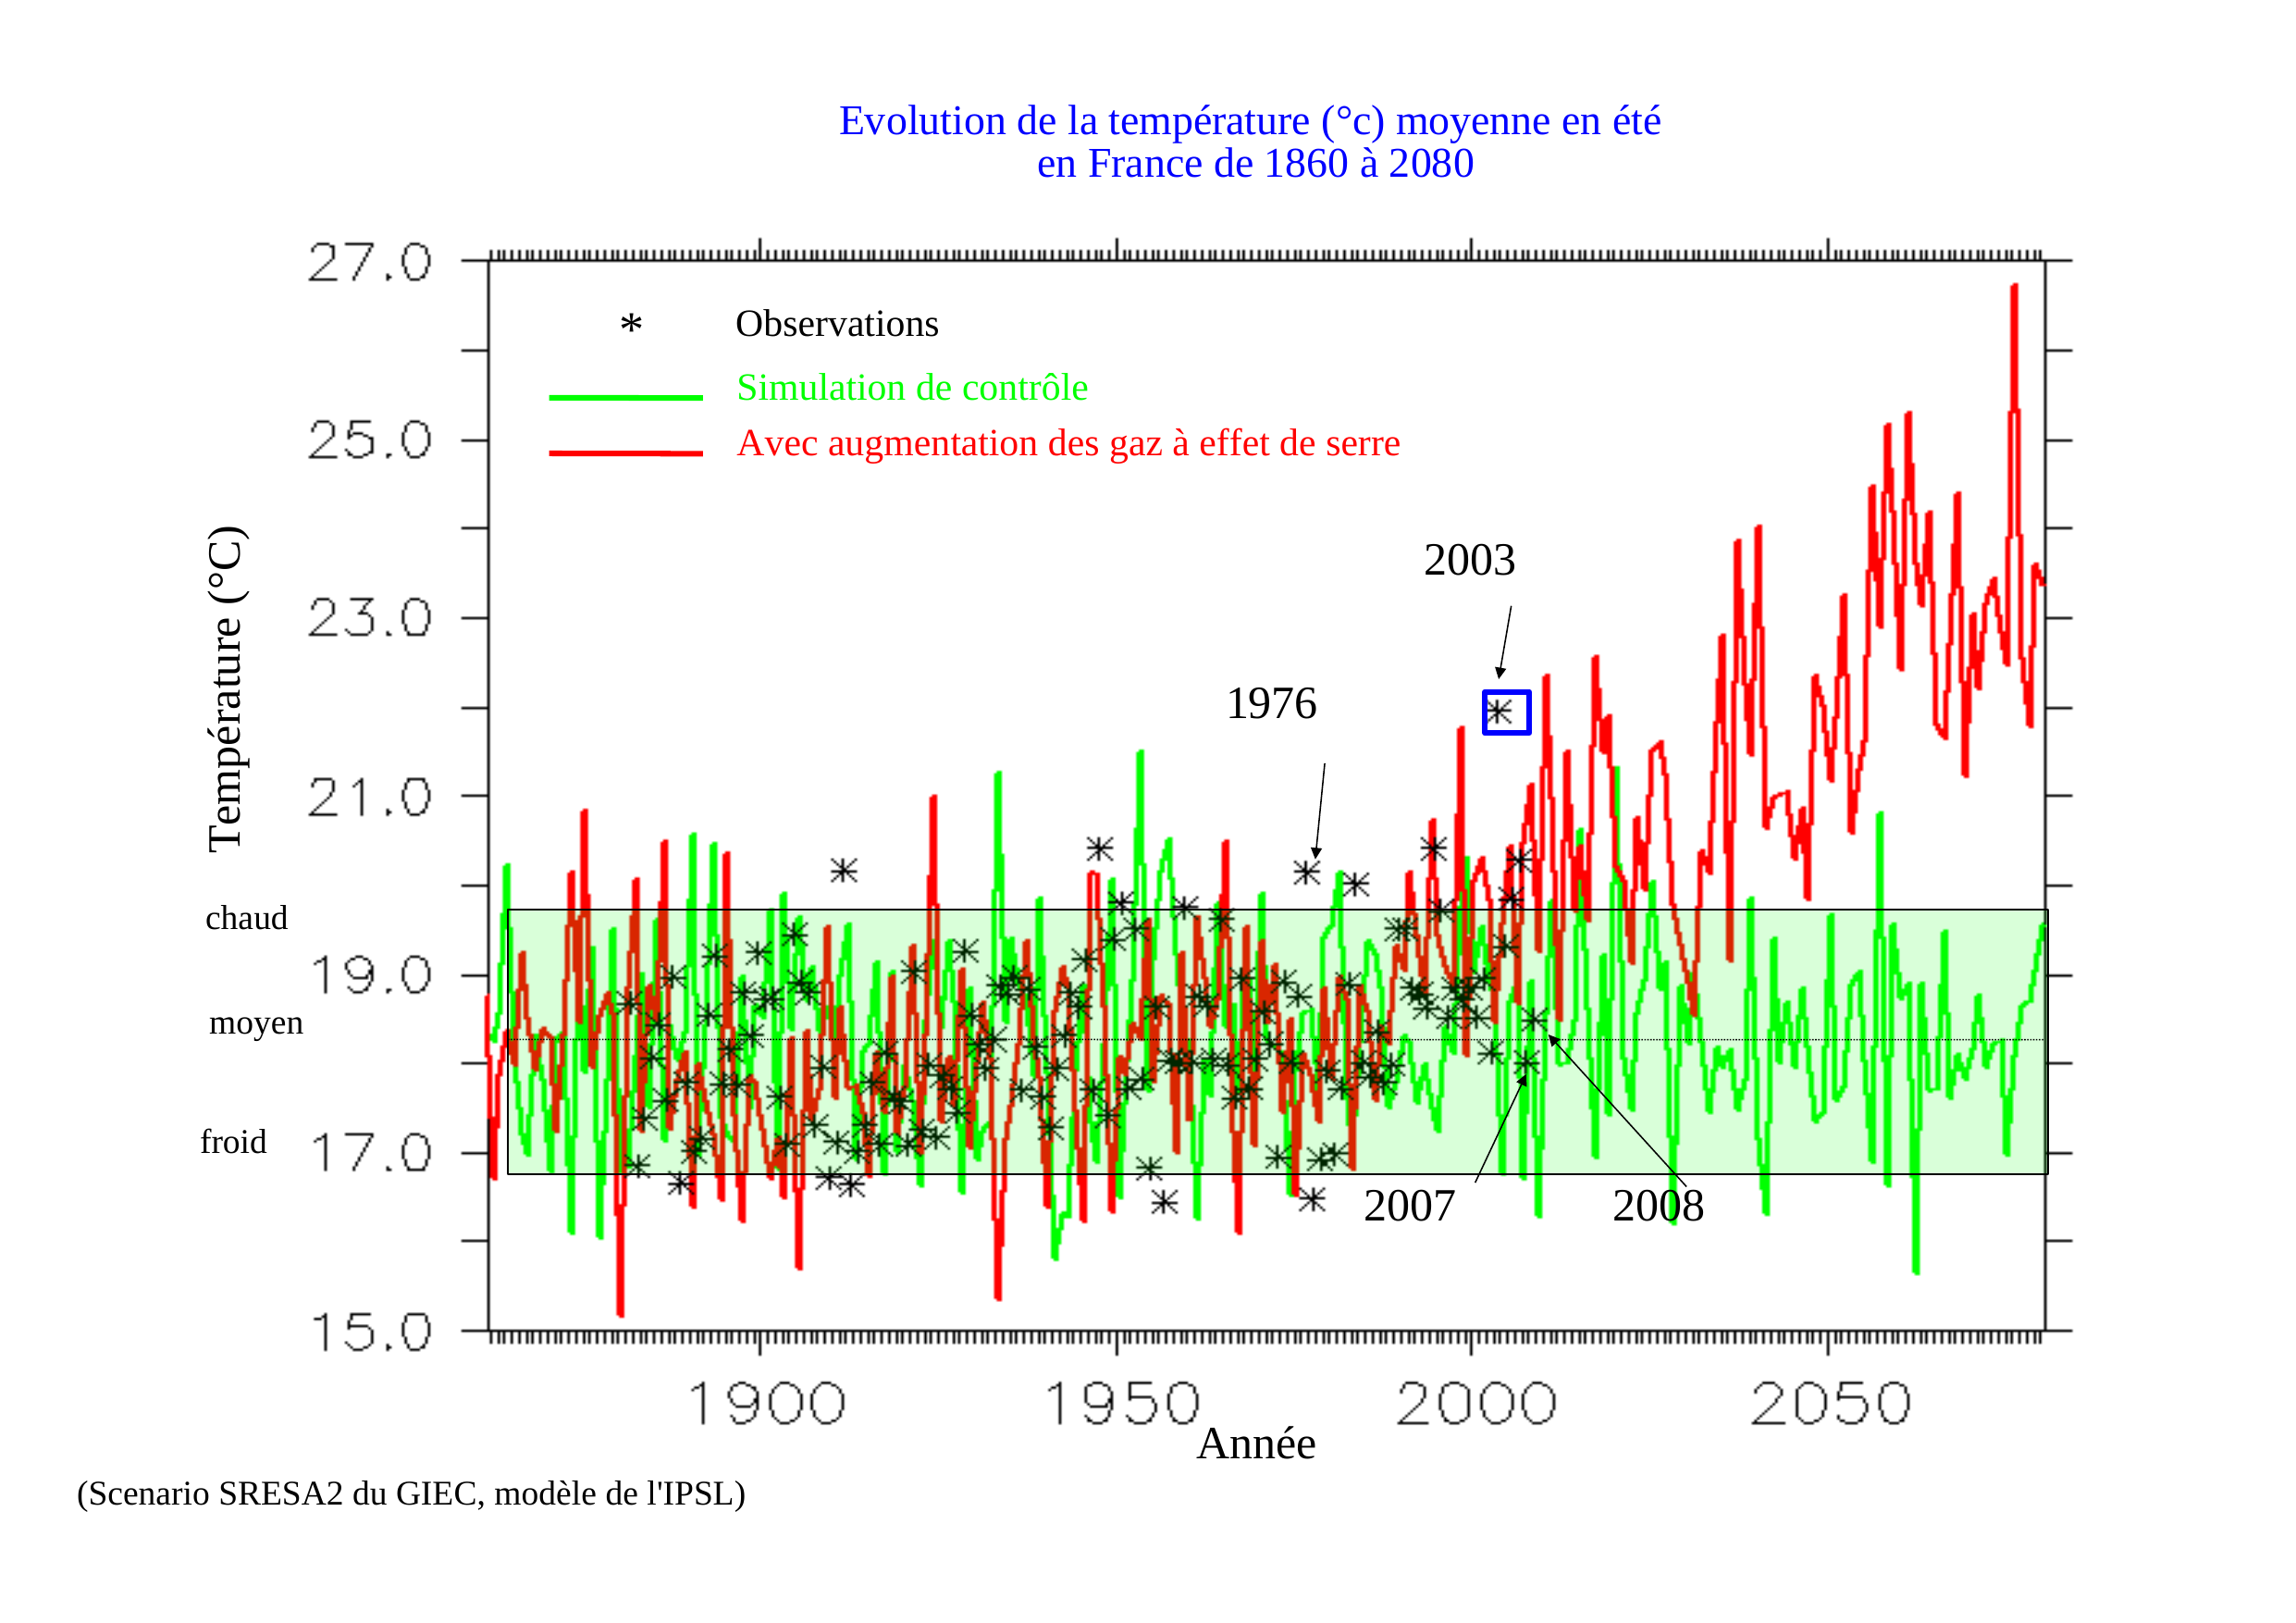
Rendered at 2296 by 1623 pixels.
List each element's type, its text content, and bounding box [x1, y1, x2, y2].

text_box 2008 [1599, 1170, 1829, 1269]
text_box Année [1182, 1407, 1417, 1505]
text_box Observations [722, 292, 1088, 377]
text_box 2003 [1410, 524, 1640, 623]
text_box 2007 [1350, 1170, 1579, 1269]
text_box (Scenario SRESA2 du GIEC, modèle de l'IPSL)‏ [63, 1464, 1162, 1542]
text_box moyen [209, 1006, 412, 1030]
text_box Température (°C)‏ [188, 350, 293, 868]
text_box Evolution de la température (°c) moyenne en été en France de 1860 à 2080 [497, 101, 2016, 351]
text_box froid [191, 1125, 464, 1148]
text_box [507, 909, 2048, 1174]
picture [174, 14, 2241, 1581]
text_box moyen [241, 1019, 249, 1030]
text_box Simulation de contrôle [722, 355, 1321, 411]
text_box chaud [205, 901, 513, 925]
text_box Avec augmentation des gaz à effet de serre [722, 411, 1895, 496]
text_box * [606, 291, 689, 395]
text_box 1976 [1212, 667, 1441, 766]
